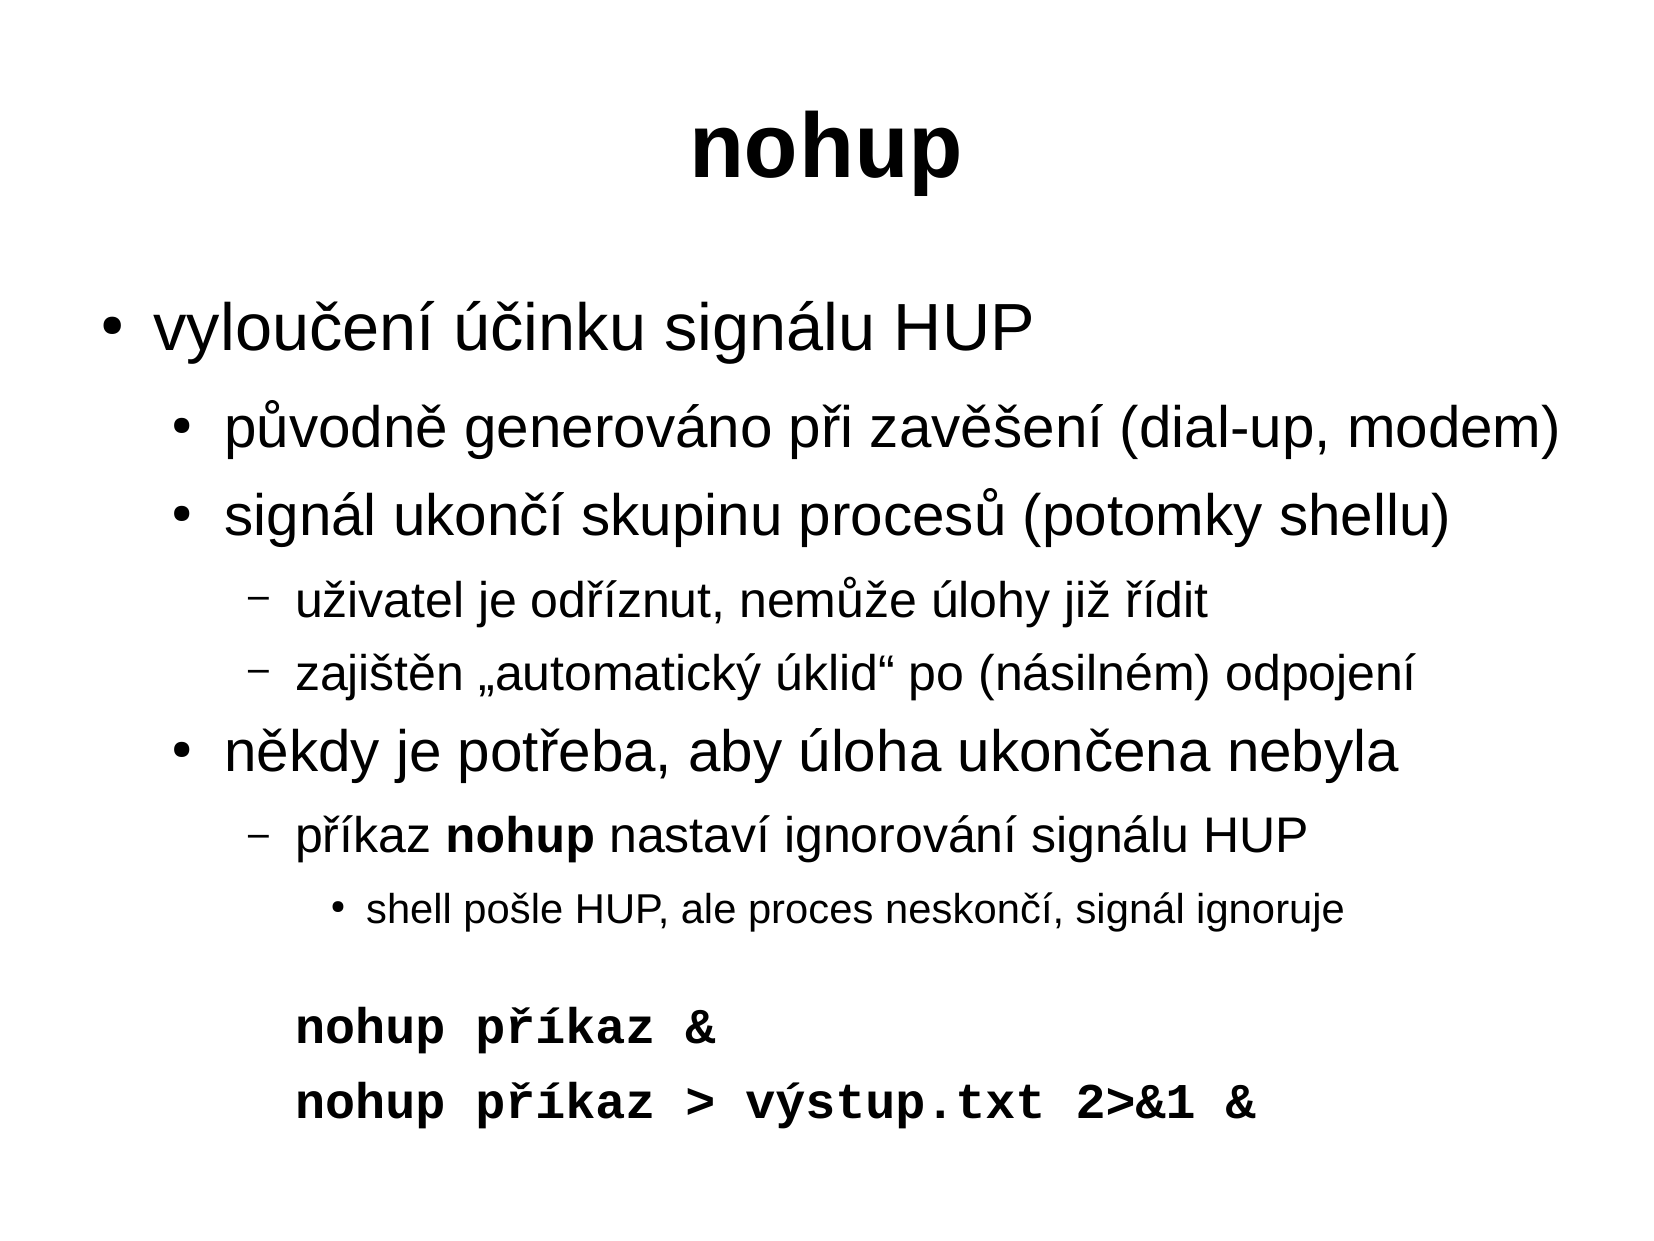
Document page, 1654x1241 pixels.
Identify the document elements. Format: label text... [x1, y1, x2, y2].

list vyloučení účinku signálu HUP původně generováno při zavěšení (dial-up, modem) signál ukončí skupinu procesů (potomky shellu) uživatel je odříznut, nemůže úlohy již řídit zajištěn „automatický úklid“ po (násilném) odpojení někdy je potřeba, aby úloha ukončena nebyla příkaz nohup nastaví ignorování signálu HUP shell pošle HUP, ale proces neskončí, signál ignoruje nohup příkaz & nohup příkaz > výstup.txt 2>&1 & [82, 290, 1571, 1134]
title nohup [82, 56, 1571, 250]
